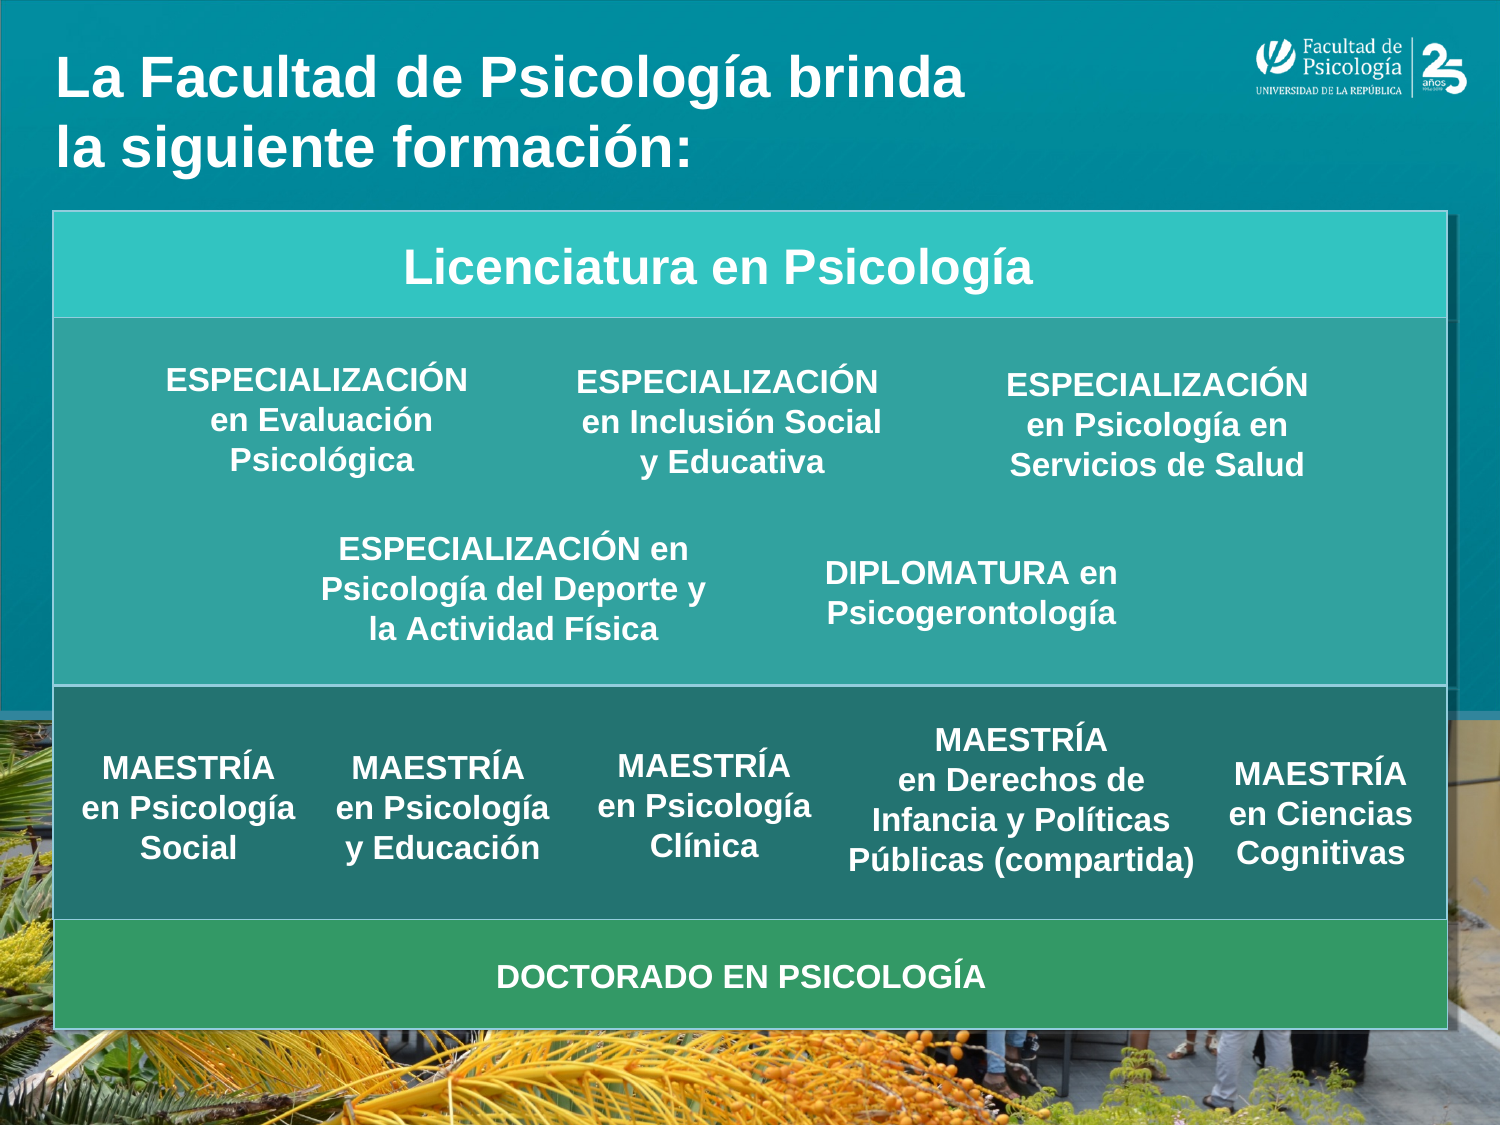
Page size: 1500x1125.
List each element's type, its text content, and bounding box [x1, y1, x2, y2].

text_box [53, 872, 1448, 1029]
text_box MAESTRÍA en Psicología Social [34, 738, 307, 874]
text_box MAESTRÍA en Psicología y Educación [307, 738, 579, 874]
text_box ESPECIALIZACIÓN en Psicología del Deporte y la Actividad Física [295, 519, 733, 655]
text_box [53, 211, 1447, 744]
text_box ESPECIALIZACIÓN en Evaluación Psicológica [141, 350, 502, 486]
text_box MAESTRÍA en Derechos de Infancia y Políticas Públicas (compartida) [832, 710, 1211, 886]
picture [0, 721, 1500, 1125]
text_box ESPECIALIZACIÓN en Psicología en Servicios de Salud [980, 355, 1335, 491]
text_box ESPECIALIZACIÓN en Inclusión Social y Educativa [555, 352, 910, 489]
text_box Licenciatura en Psicología [388, 227, 1050, 303]
text_box MAESTRÍA en Ciencias Cognitivas [1189, 744, 1453, 880]
text_box MAESTRÍA en Psicología Clínica [572, 736, 832, 872]
picture [0, 0, 1500, 710]
text_box La Facultad de Psicología brinda la siguiente formación: [41, 31, 1002, 176]
text_box DIPLOMATURA en Psicogerontología [803, 543, 1140, 639]
text_box DOCTORADO EN PSICOLOGÍA [53, 947, 1430, 1003]
